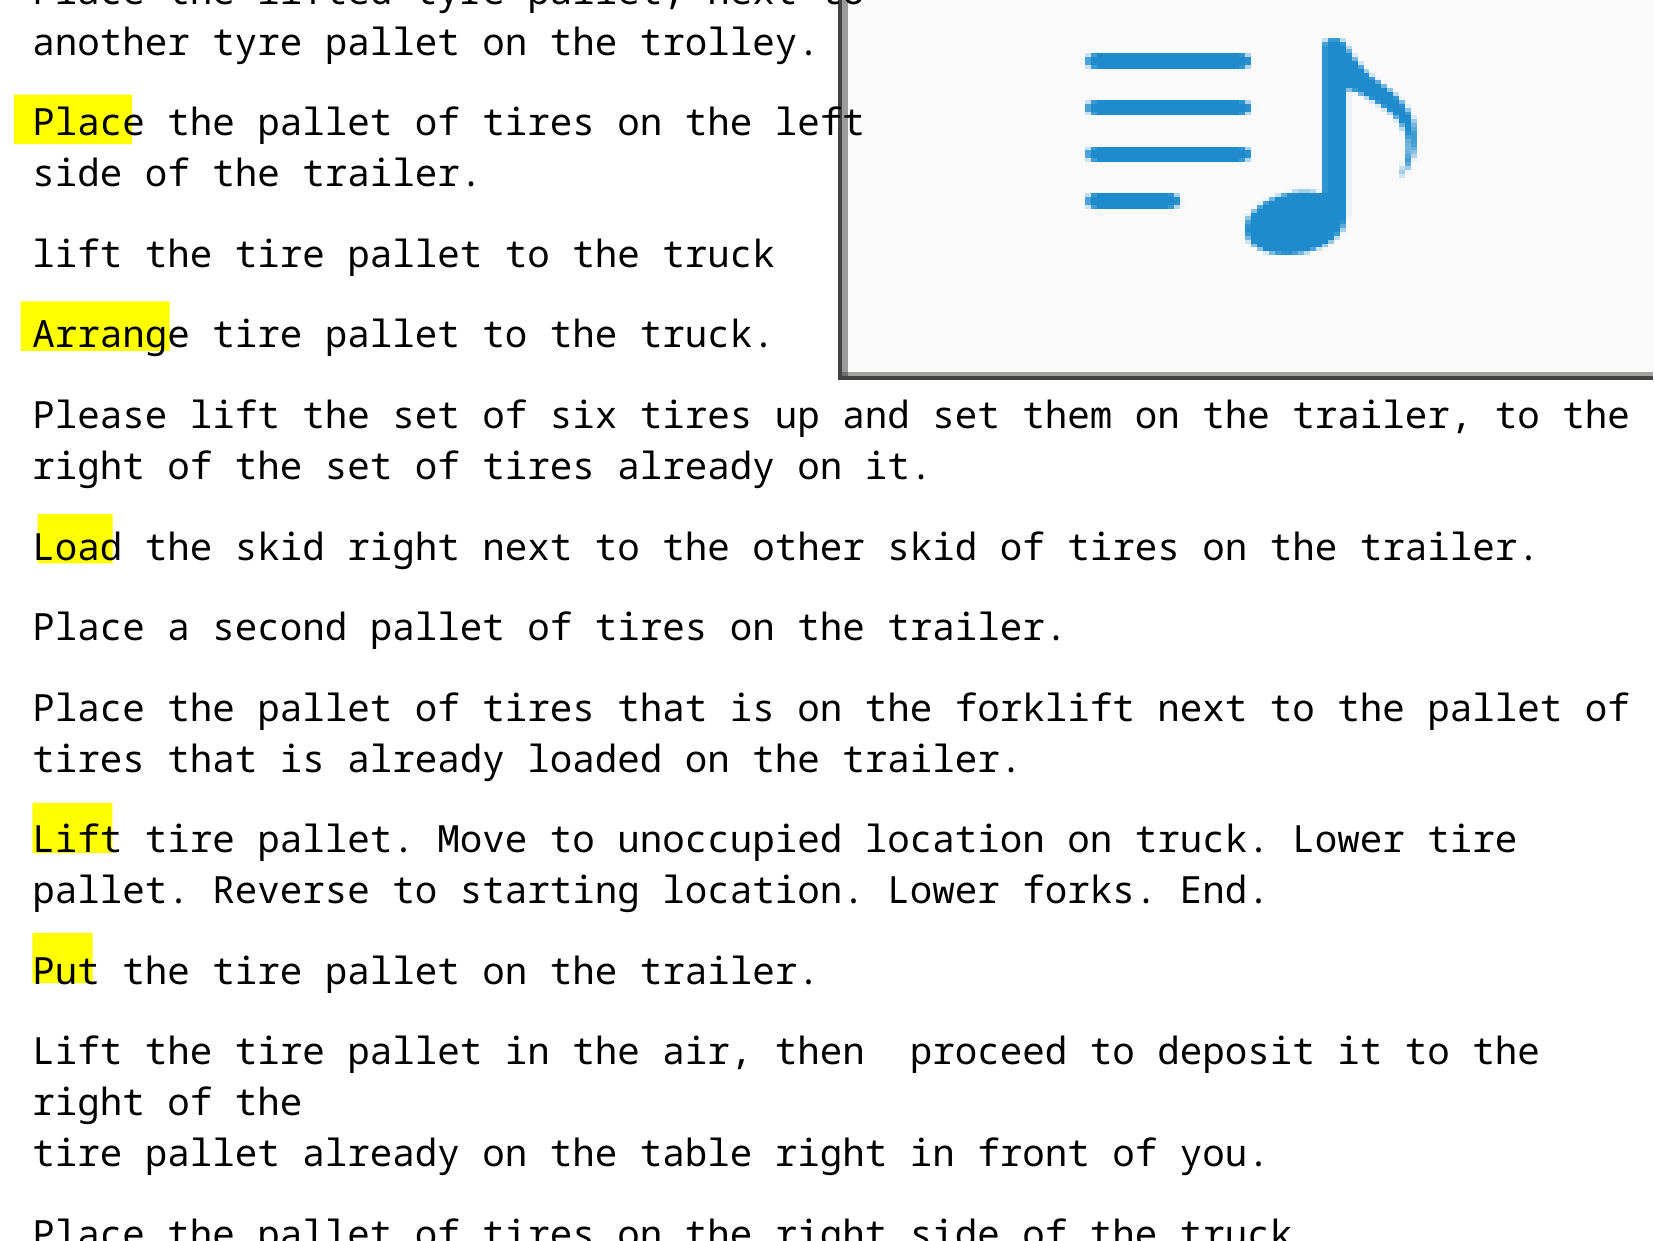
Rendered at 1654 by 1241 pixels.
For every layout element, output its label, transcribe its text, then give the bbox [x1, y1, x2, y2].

text_box [20, 301, 32, 351]
text_box [1644, 0, 1653, 381]
text_box [13, 94, 32, 145]
list Place the lifted tyre pallet, next to another tyre pallet on the trolley. Place the pallet of tires on the left side of the trailer. lift the tire pallet to the truck Arrange tire pallet to the truck. Please lift the set of six tires up and set them on the trailer, to the right of the set of tires already on it. Load the skid right next to the other skid of tires on the trailer. Place a second pallet of tires on the trailer. Place the pallet of tires that is on the forklift next to the pallet of tires that is already loaded on the trailer. Lift tire pallet. Move to unoccupied location on truck. Lower tire pallet. Reverse to starting location. Lower forks. End. Put the tire pallet on the trailer. Lift the tire pallet in the air, then proceed to deposit it to the right of the tire pallet already on the table right in front of you. Place the pallet of tires on the right side of the truck. Lift the tire pallet and proceed forward to set it on the platform directly ahead, to the right of the tire pallet already there. lift the tire pallet you are carrying and set on the truck in front of you Put the tire pallet on the trailer to the right of the other tire pallet. Lift pallet up and place the pallet beside the other pallet on the truck bed. Reverse the forklift slowly from the truck bed. Raise tire pallet. Move forward to unoccupied location on truck. Lower tire pallet. Reverse to starting position. Lower forks. Move the pallet on the ground to the platform; place it to the right of the pallet that is already on the platform. [32, 0, 1644, 1241]
